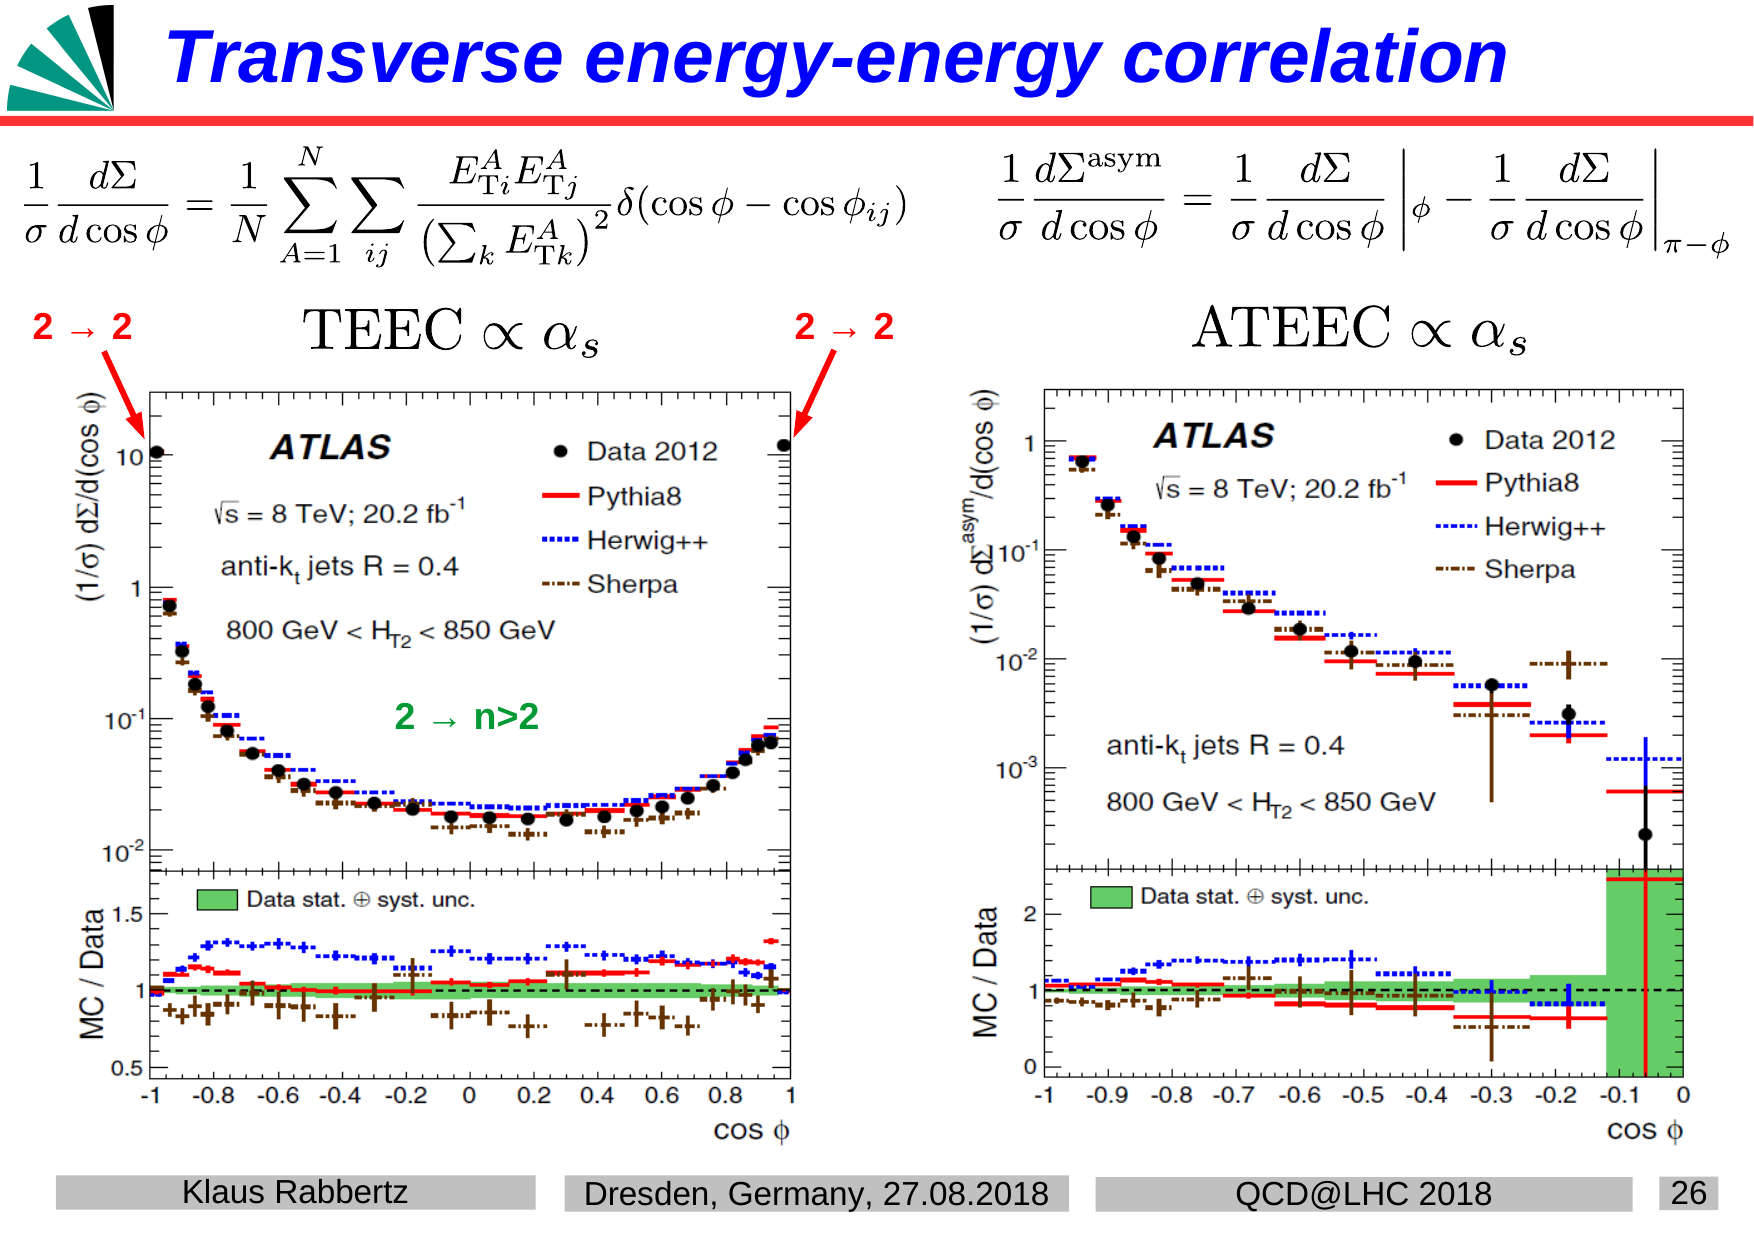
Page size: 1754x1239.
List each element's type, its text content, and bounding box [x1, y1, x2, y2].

text_box [24, 146, 910, 268]
picture [950, 374, 1699, 1153]
picture [7, 5, 114, 112]
text_box 2 → 2 [782, 299, 907, 354]
picture [58, 383, 805, 1157]
text_box 2 → n>2 [382, 689, 552, 744]
title Transverse energy-energy correlation [129, 0, 1545, 114]
text_box [998, 148, 1730, 259]
text_box 2 → 2 [20, 299, 145, 354]
text_box [301, 307, 601, 358]
text_box [1190, 304, 1529, 356]
